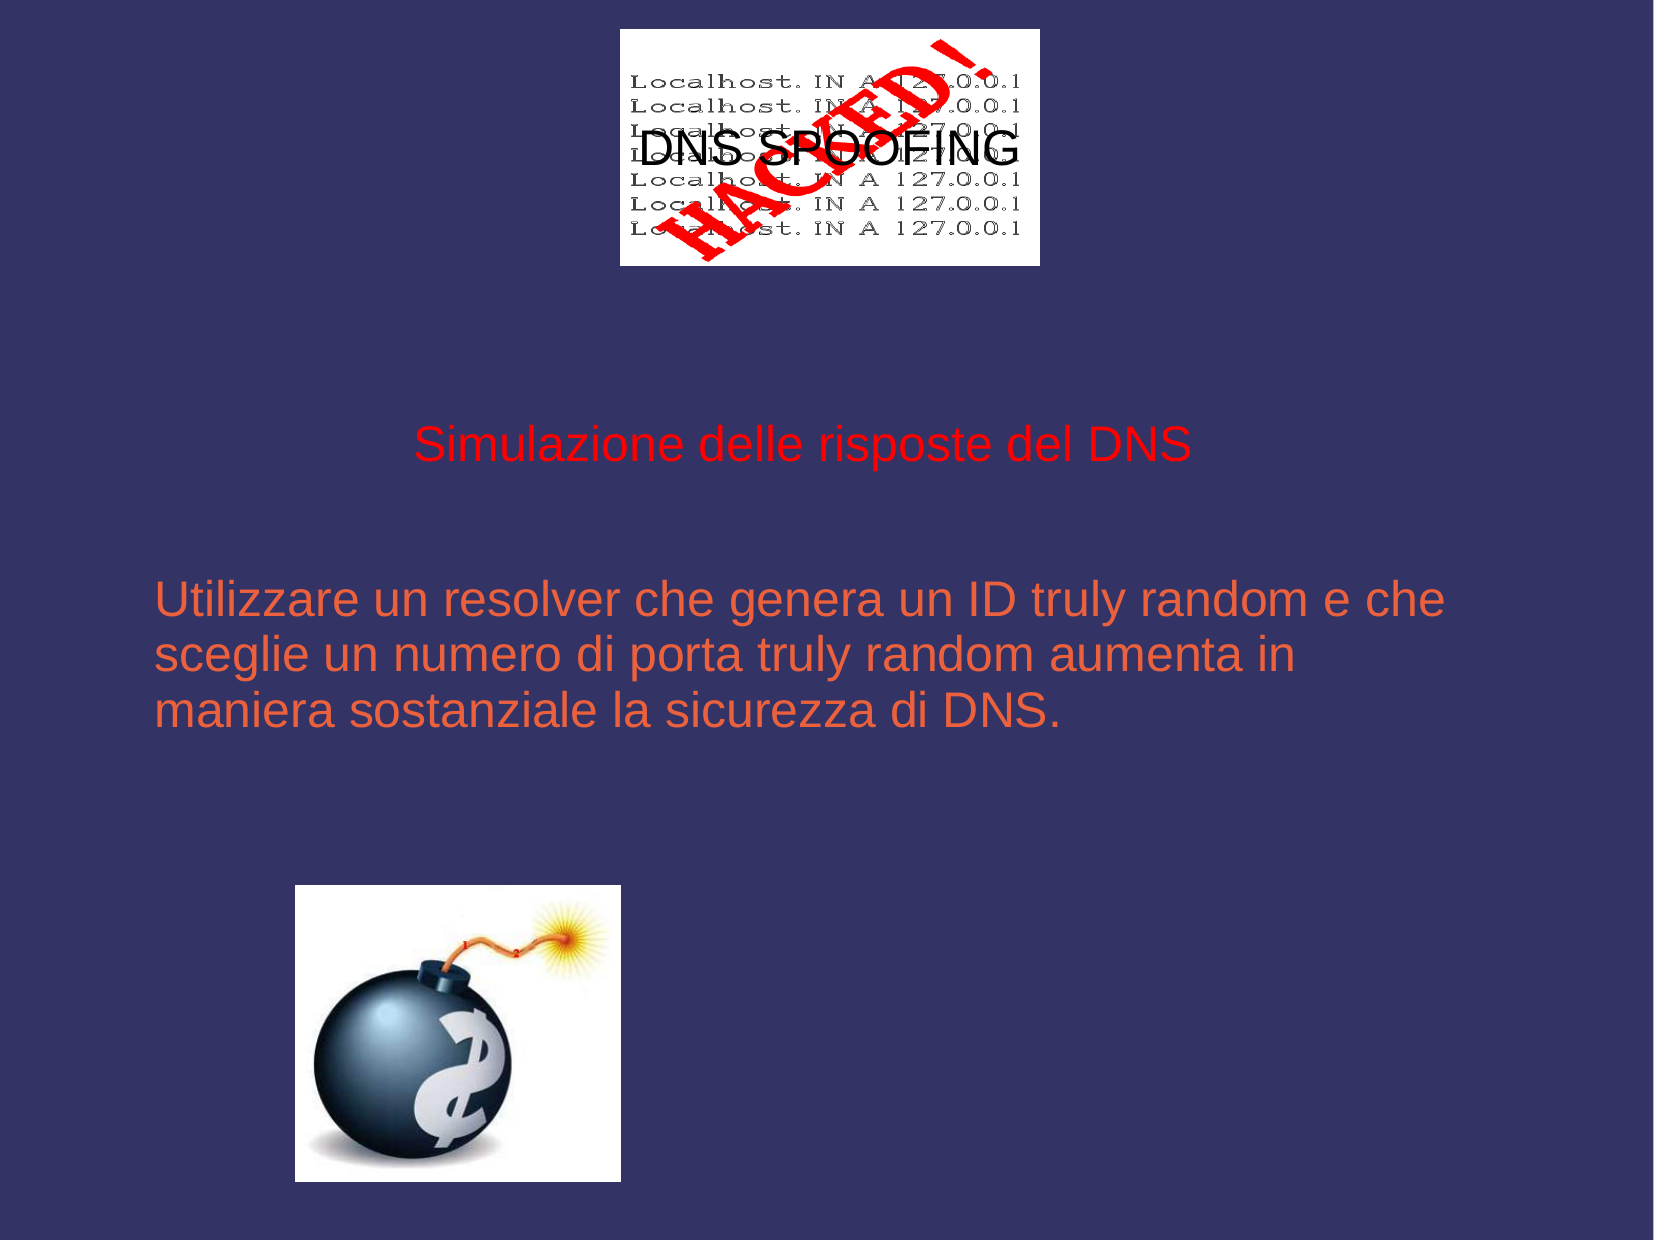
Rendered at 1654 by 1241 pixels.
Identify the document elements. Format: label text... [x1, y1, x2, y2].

text_box Utilizzare un resolver che genera un ID truly random e che sceglie un numero di porta truly random aumenta in maniera sostanziale la sicurezza di DNS. [154, 570, 1447, 739]
picture [620, 29, 1040, 266]
picture [295, 885, 621, 1182]
text_box Simulazione delle risposte del DNS [413, 416, 1194, 473]
